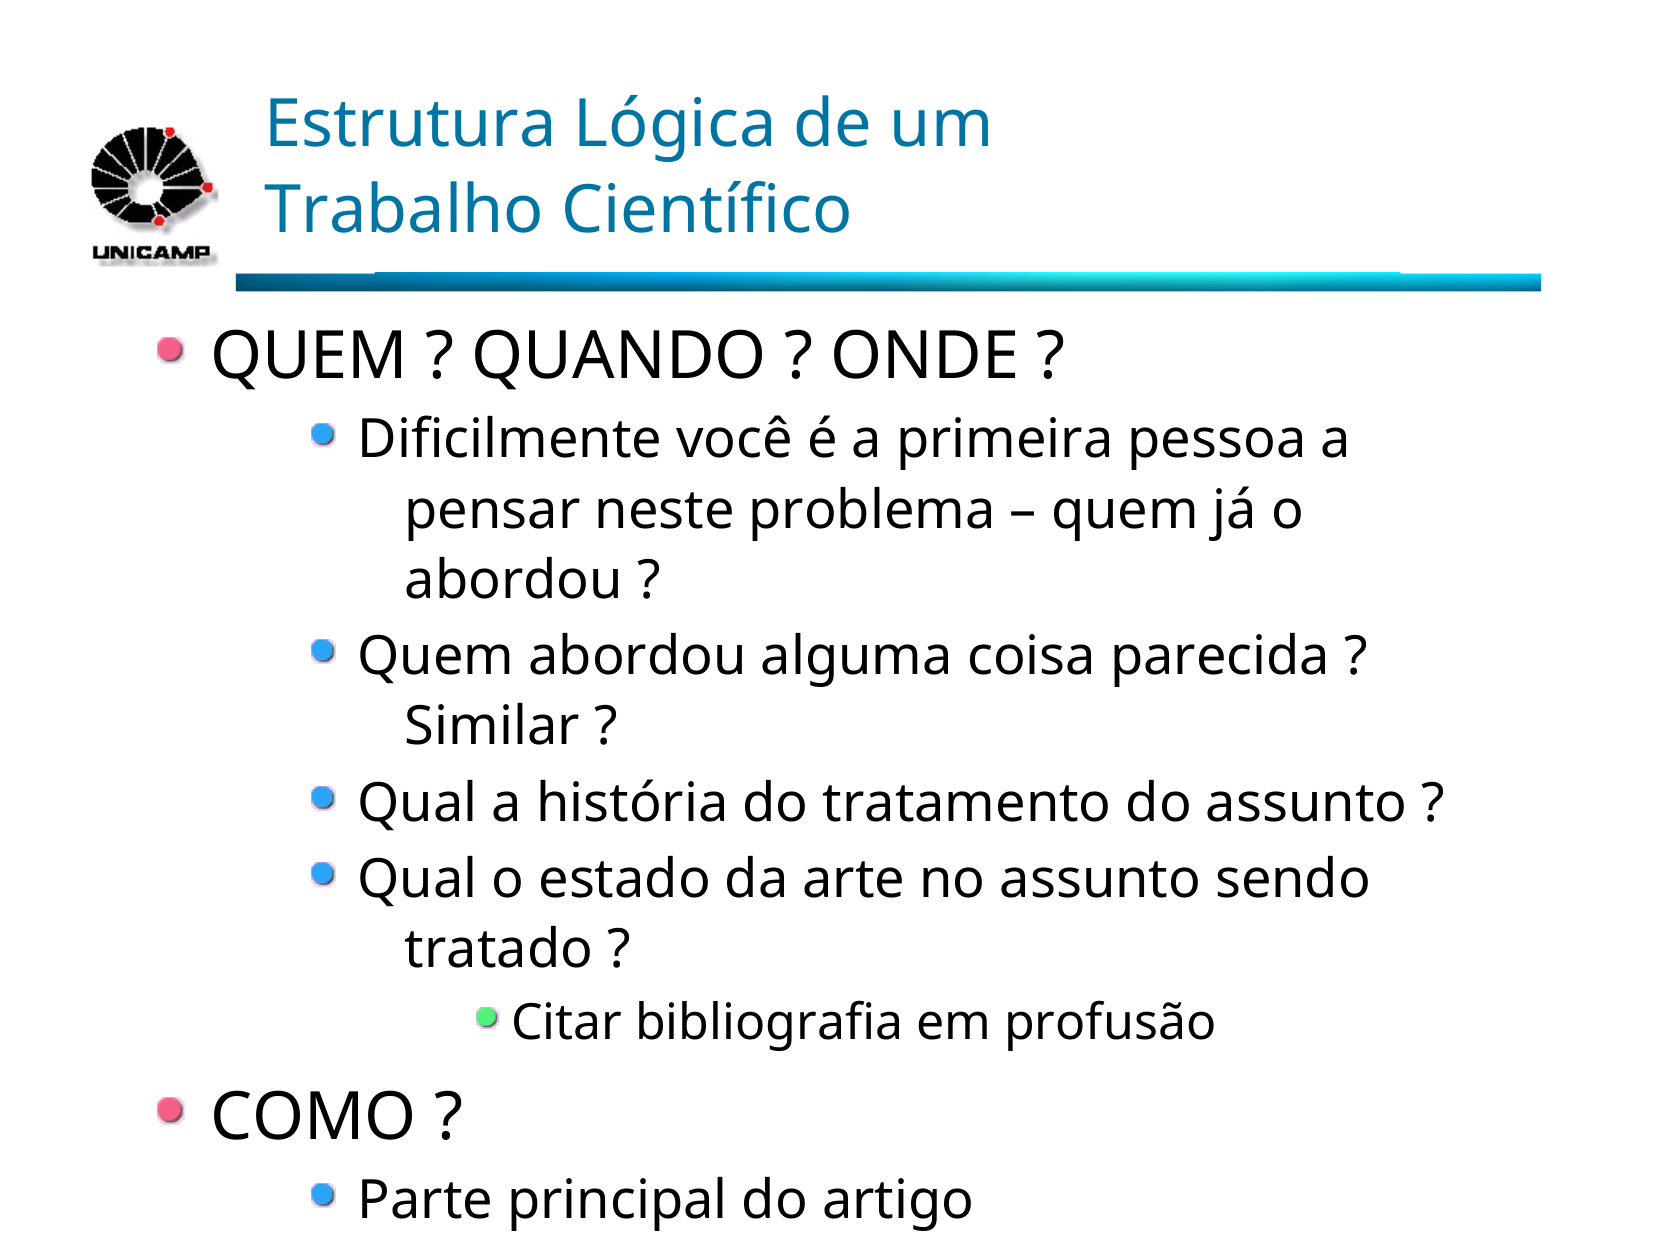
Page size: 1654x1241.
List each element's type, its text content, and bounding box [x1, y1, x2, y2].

title Estrutura Lógica de um Trabalho Científico [264, 42, 1534, 250]
list QUEM ? QUANDO ? ONDE ? Dificilmente você é a primeira pessoa a pensar neste problema – quem já o abordou ? Quem abordou alguma coisa parecida ? Similar ? Qual a história do tratamento do assunto ? Qual o estado da arte no assunto sendo tratado ? Citar bibliografia em profusão COMO ? Parte principal do artigo Argumentação clara e pedagógica Se ater aos aspectos mais importantes – lembre-se, v. tem um espaço limitado – é importante saber sumarizar [121, 309, 1534, 1197]
picture [125, 272, 1654, 295]
picture [310, 1197, 337, 1209]
